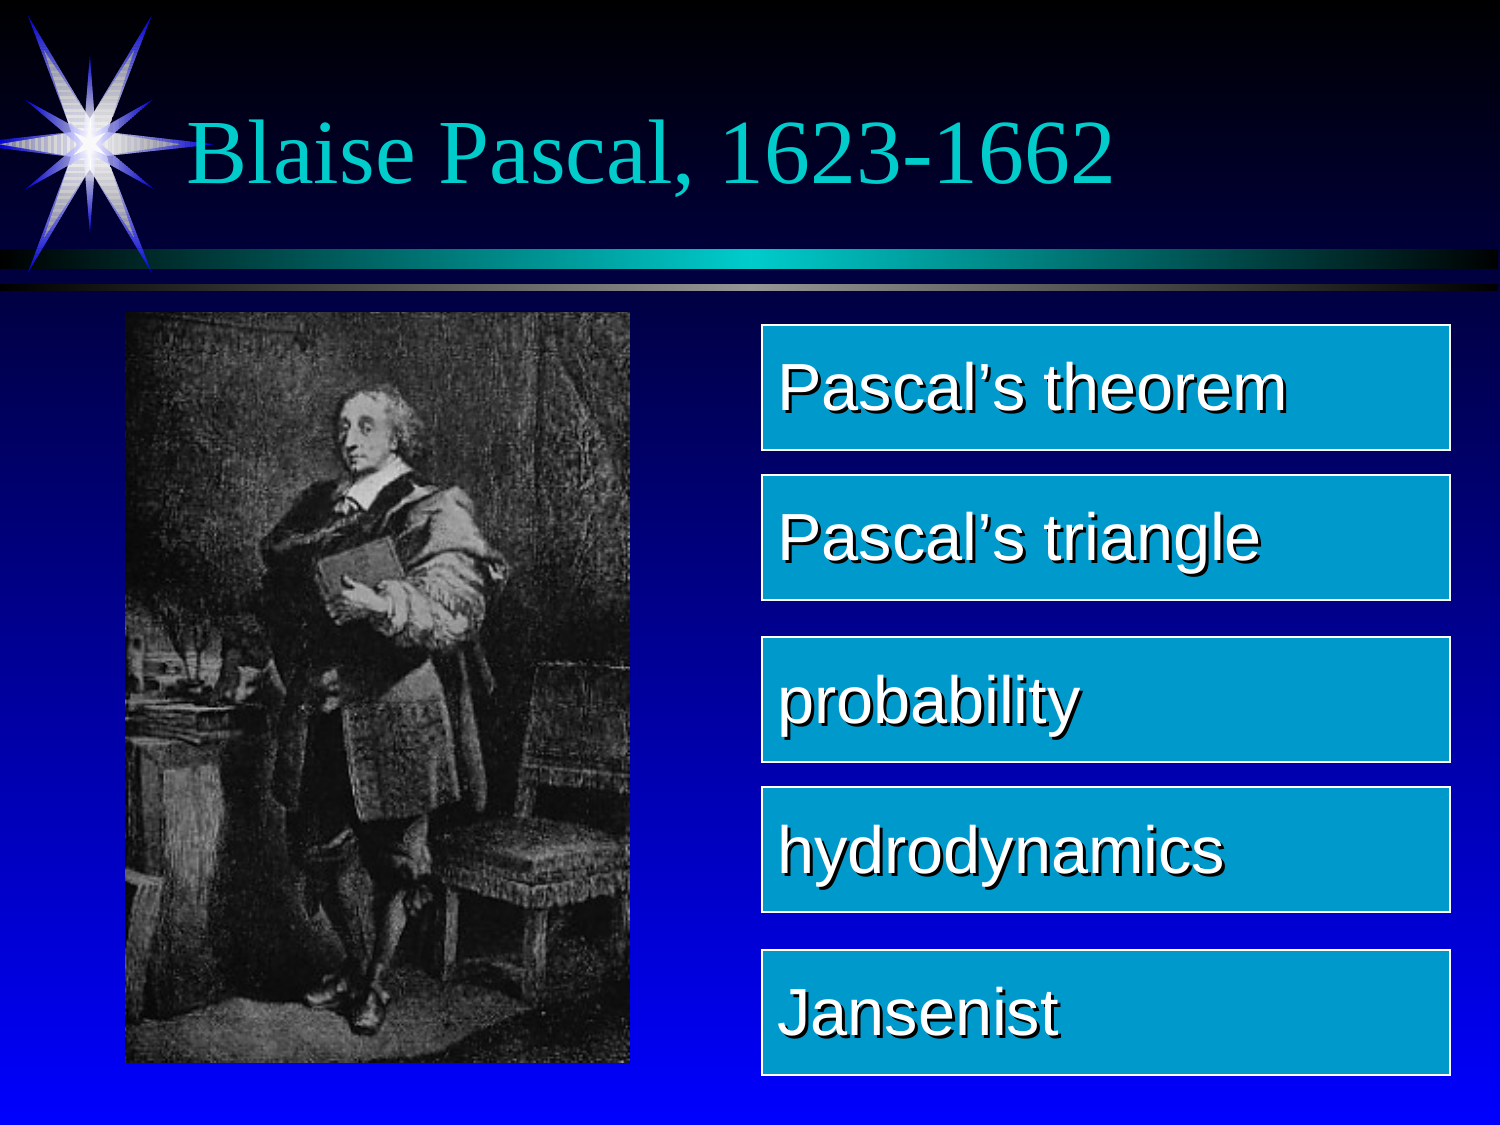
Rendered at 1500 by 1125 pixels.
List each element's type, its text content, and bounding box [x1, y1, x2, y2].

text_box Pascal’s triangle [762, 474, 1450, 600]
text_box probability [762, 637, 1450, 763]
text_box hydrodynamics [762, 787, 1450, 913]
text_box Pascal’s theorem [762, 324, 1450, 450]
text_box Jansenist [762, 950, 1450, 1075]
title Blaise Pascal, 1623-1662 [171, 23, 1447, 211]
picture [125, 312, 630, 1063]
